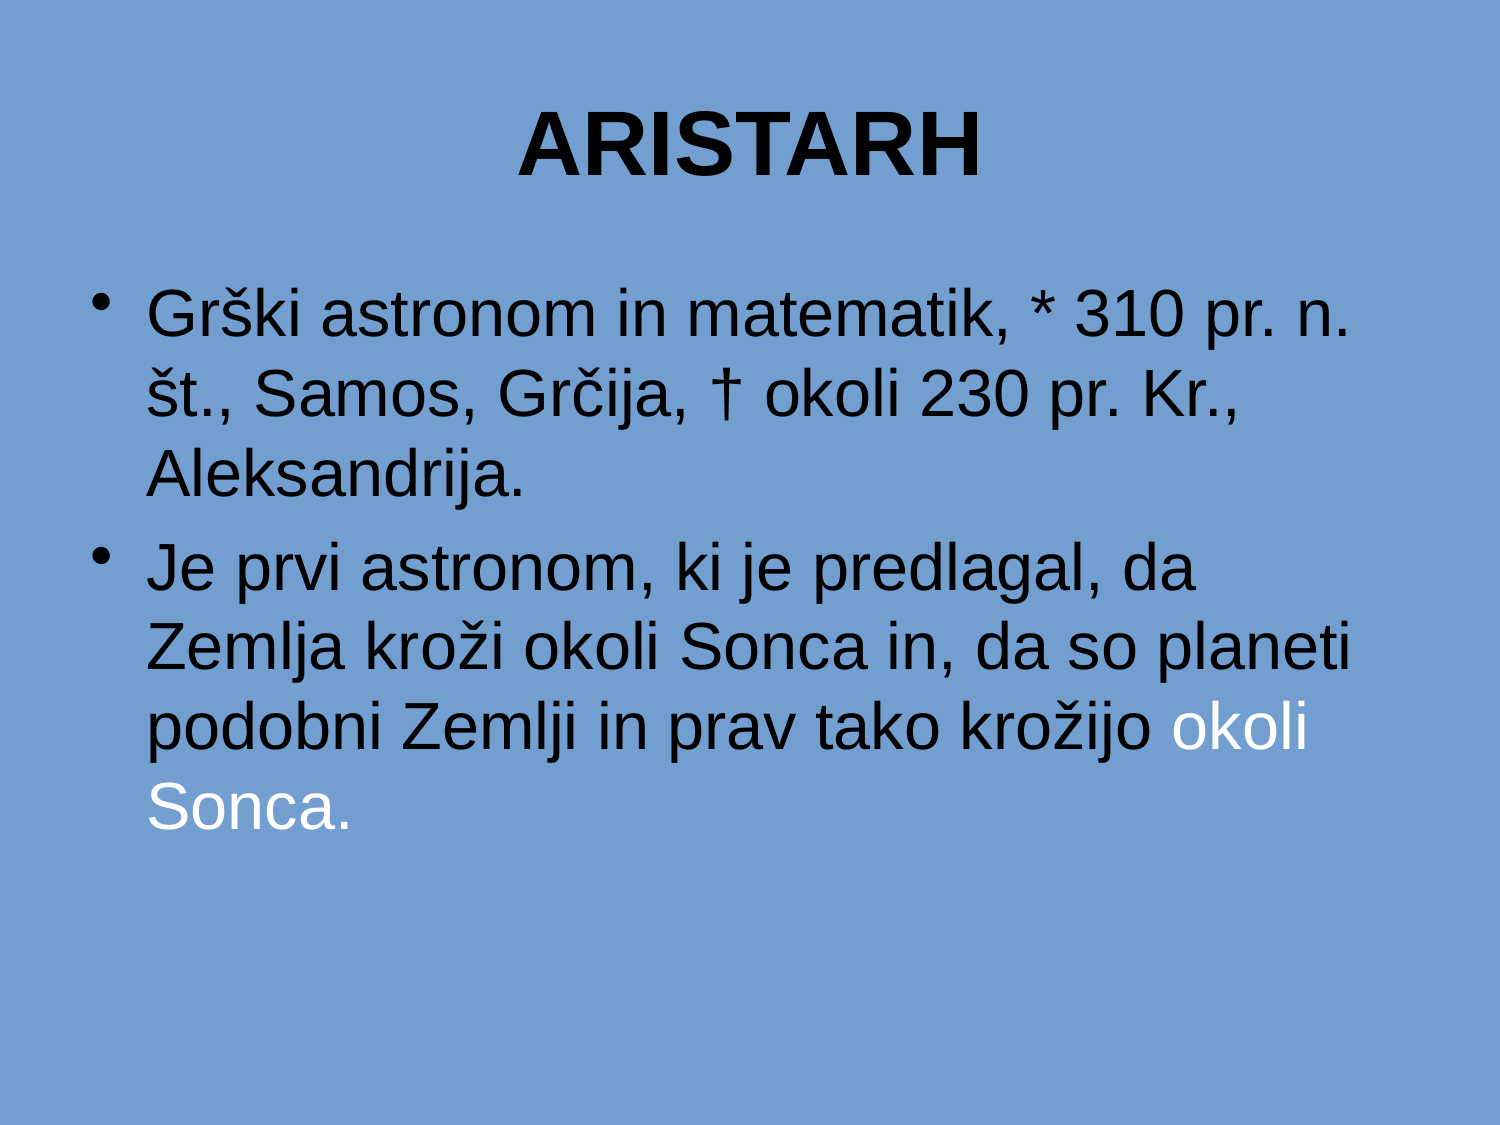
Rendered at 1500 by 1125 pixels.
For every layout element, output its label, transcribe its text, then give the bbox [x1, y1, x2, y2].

title ARISTARH [75, 45, 1425, 233]
list Grški astronom in matematik, * 310 pr. n. št., Samos, Grčija, † okoli 230 pr. Kr., Aleksandrija. Je prvi astronom, ki je predlagal, da Zemlja kroži okoli Sonca in, da so planeti podobni Zemlji in prav tako krožijo okoli Sonca. [75, 262, 1425, 1005]
